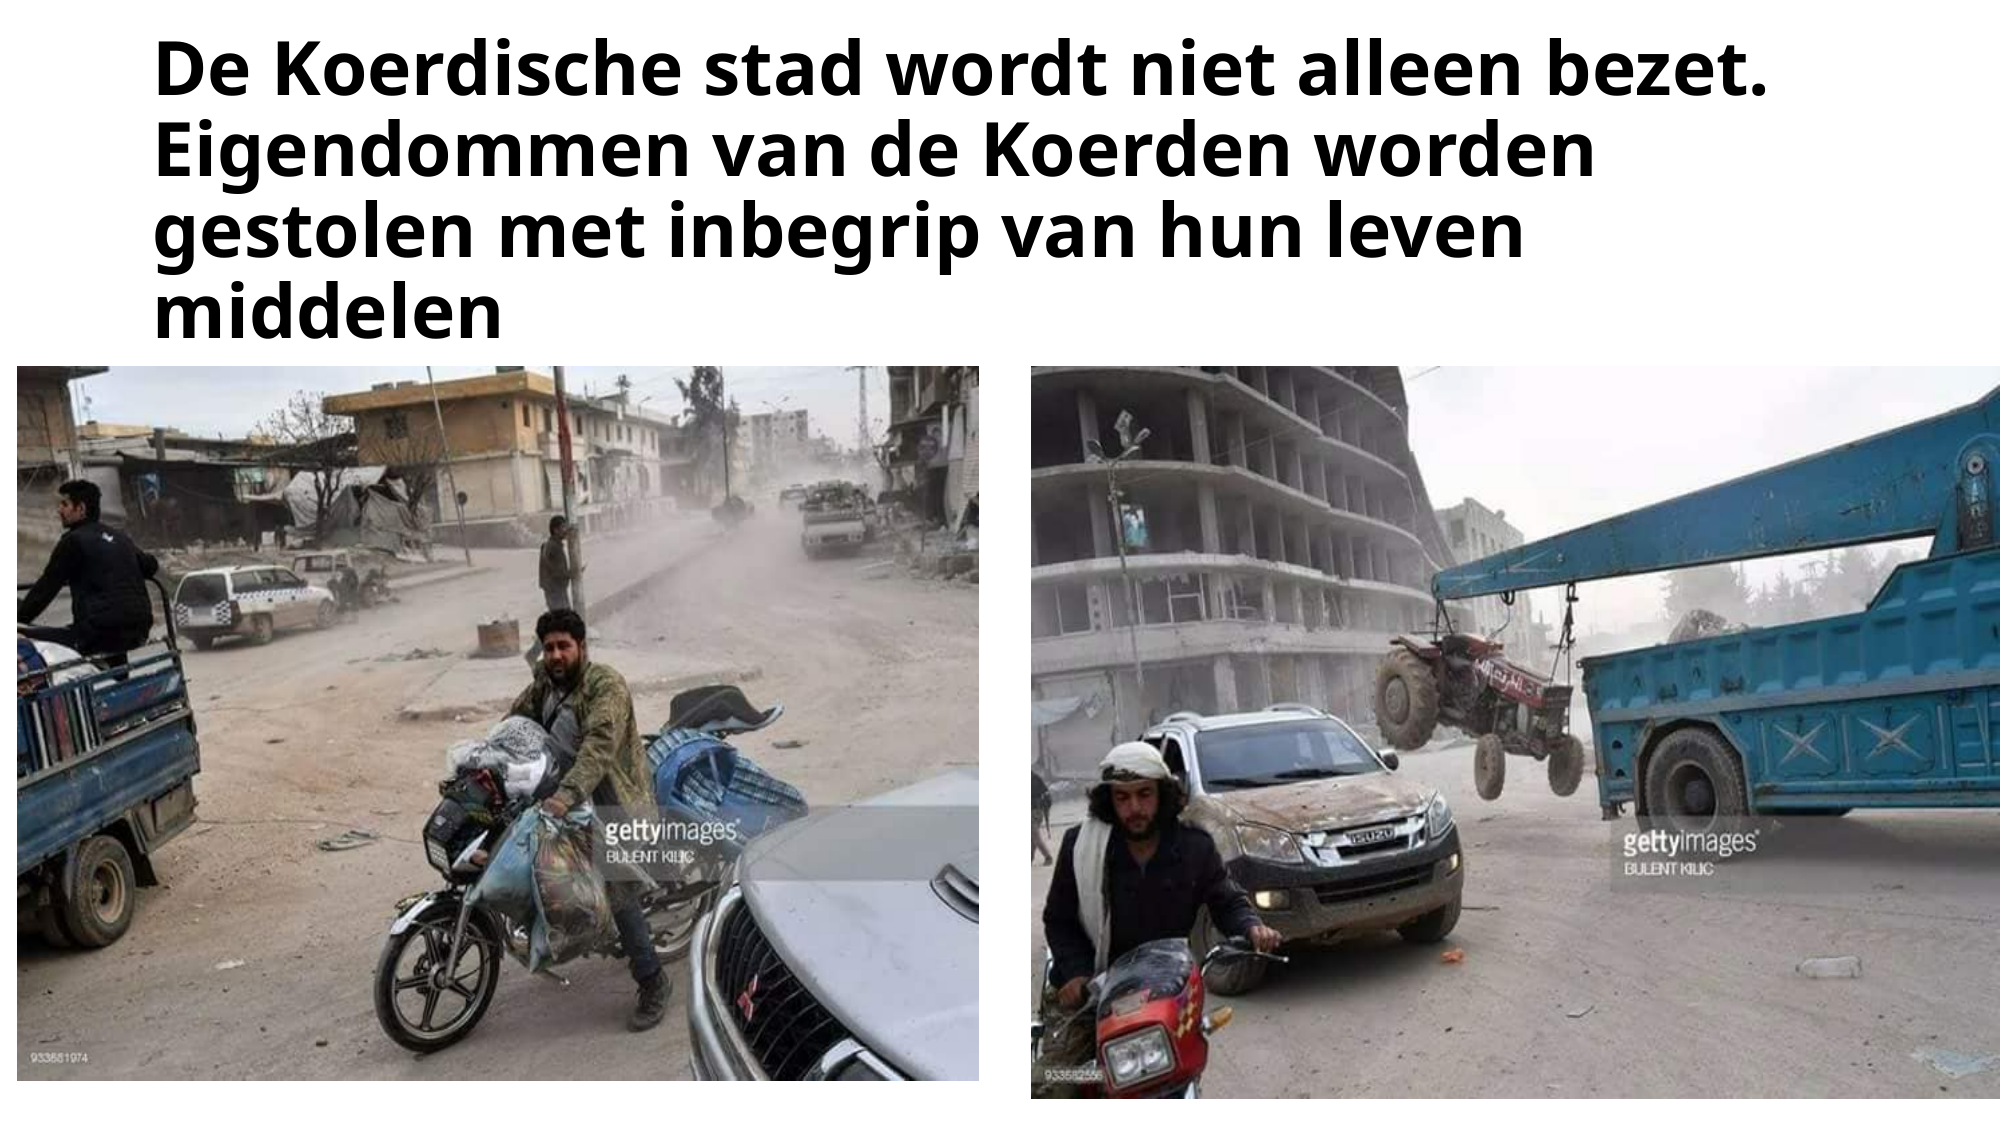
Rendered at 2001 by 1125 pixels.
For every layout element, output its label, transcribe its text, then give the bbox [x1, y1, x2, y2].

picture [17, 366, 979, 1081]
title De Koerdische stad wordt niet alleen bezet. Eigendommen van de Koerden worden gestolen met inbegrip van hun leven middelen [137, 23, 1863, 300]
picture [1031, 366, 2000, 1099]
